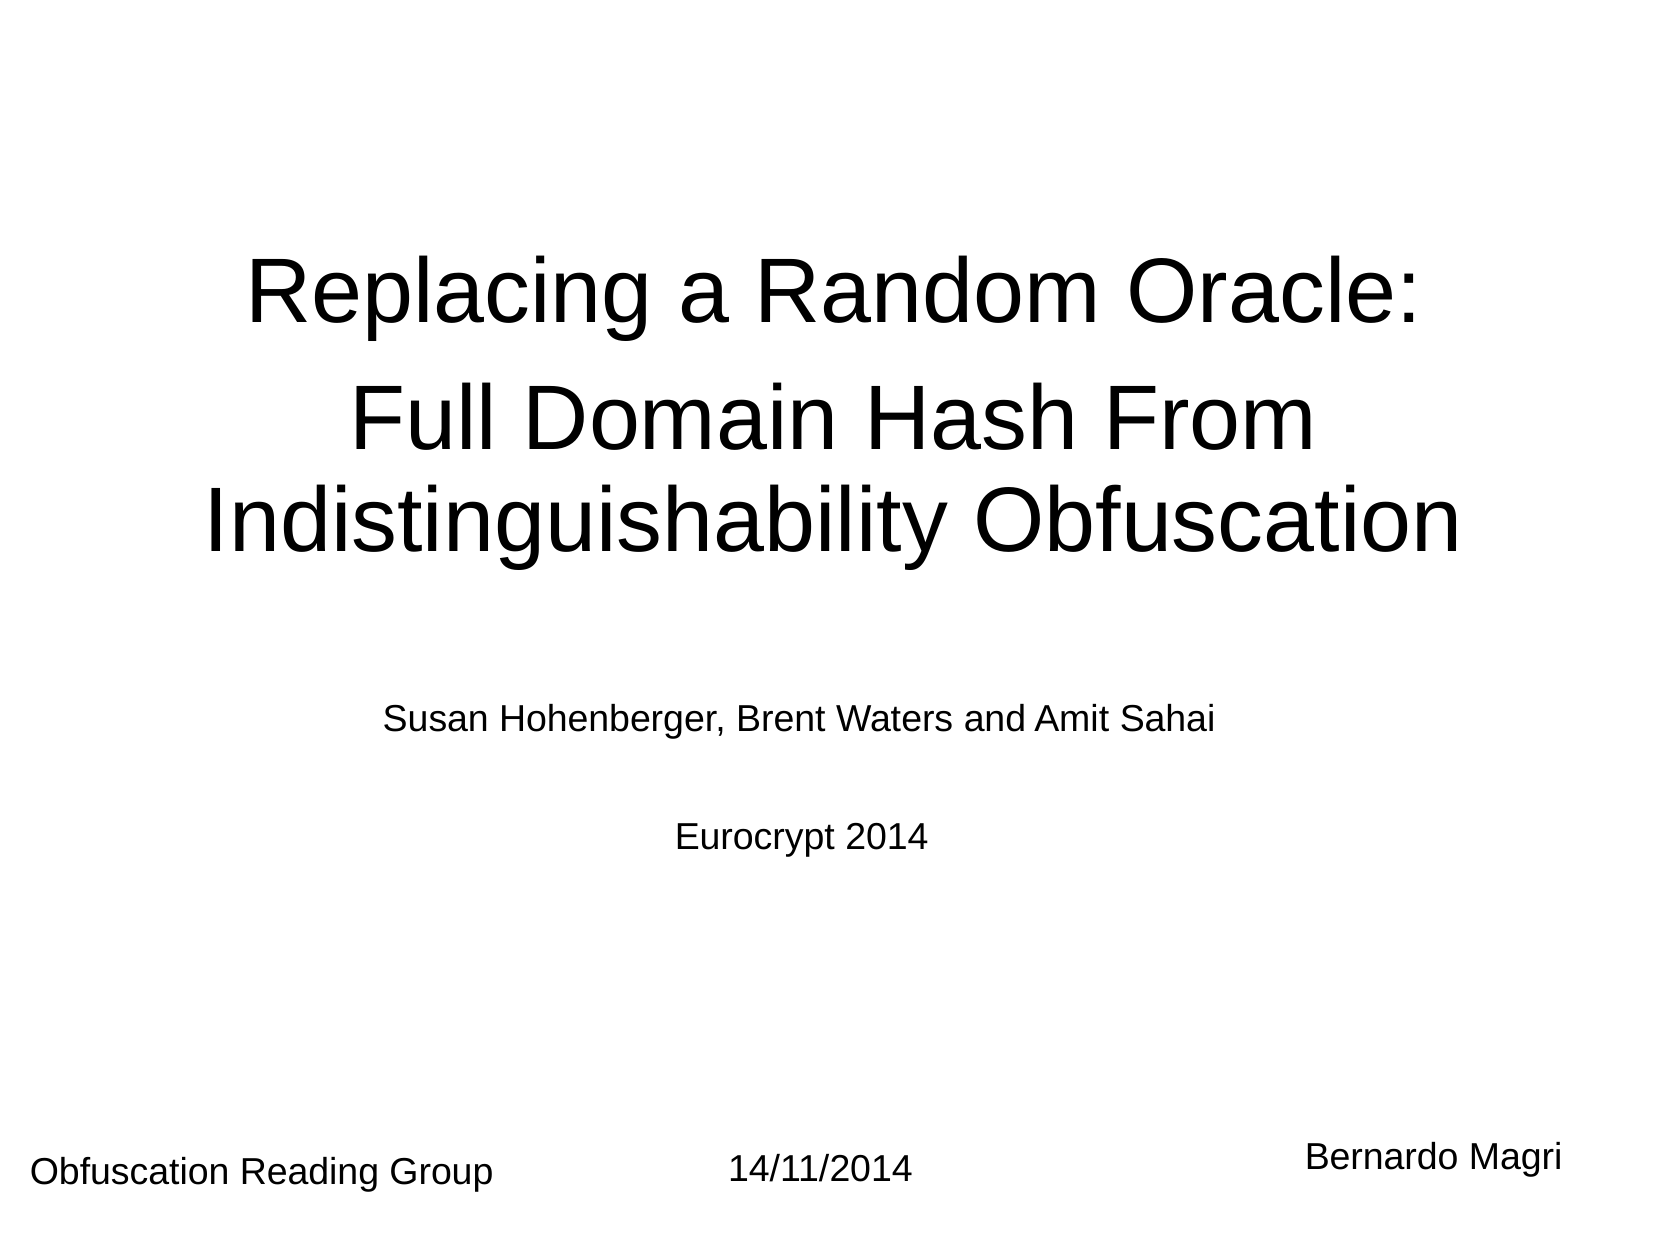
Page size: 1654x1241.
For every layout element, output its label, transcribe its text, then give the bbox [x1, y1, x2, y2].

text_box 14/11/2014 [713, 1140, 931, 1197]
subtitle Replacing a Random Oracle: Full Domain Hash From Indistinguishability Obfuscation [90, 75, 1579, 826]
text_box Susan Hohenberger, Brent Waters and Amit Sahai [367, 690, 1231, 747]
text_box Eurocrypt 2014 [660, 807, 954, 865]
text_box Obfuscation Reading Group [15, 1143, 509, 1201]
text_box Bernardo Magri [1290, 1128, 1578, 1186]
